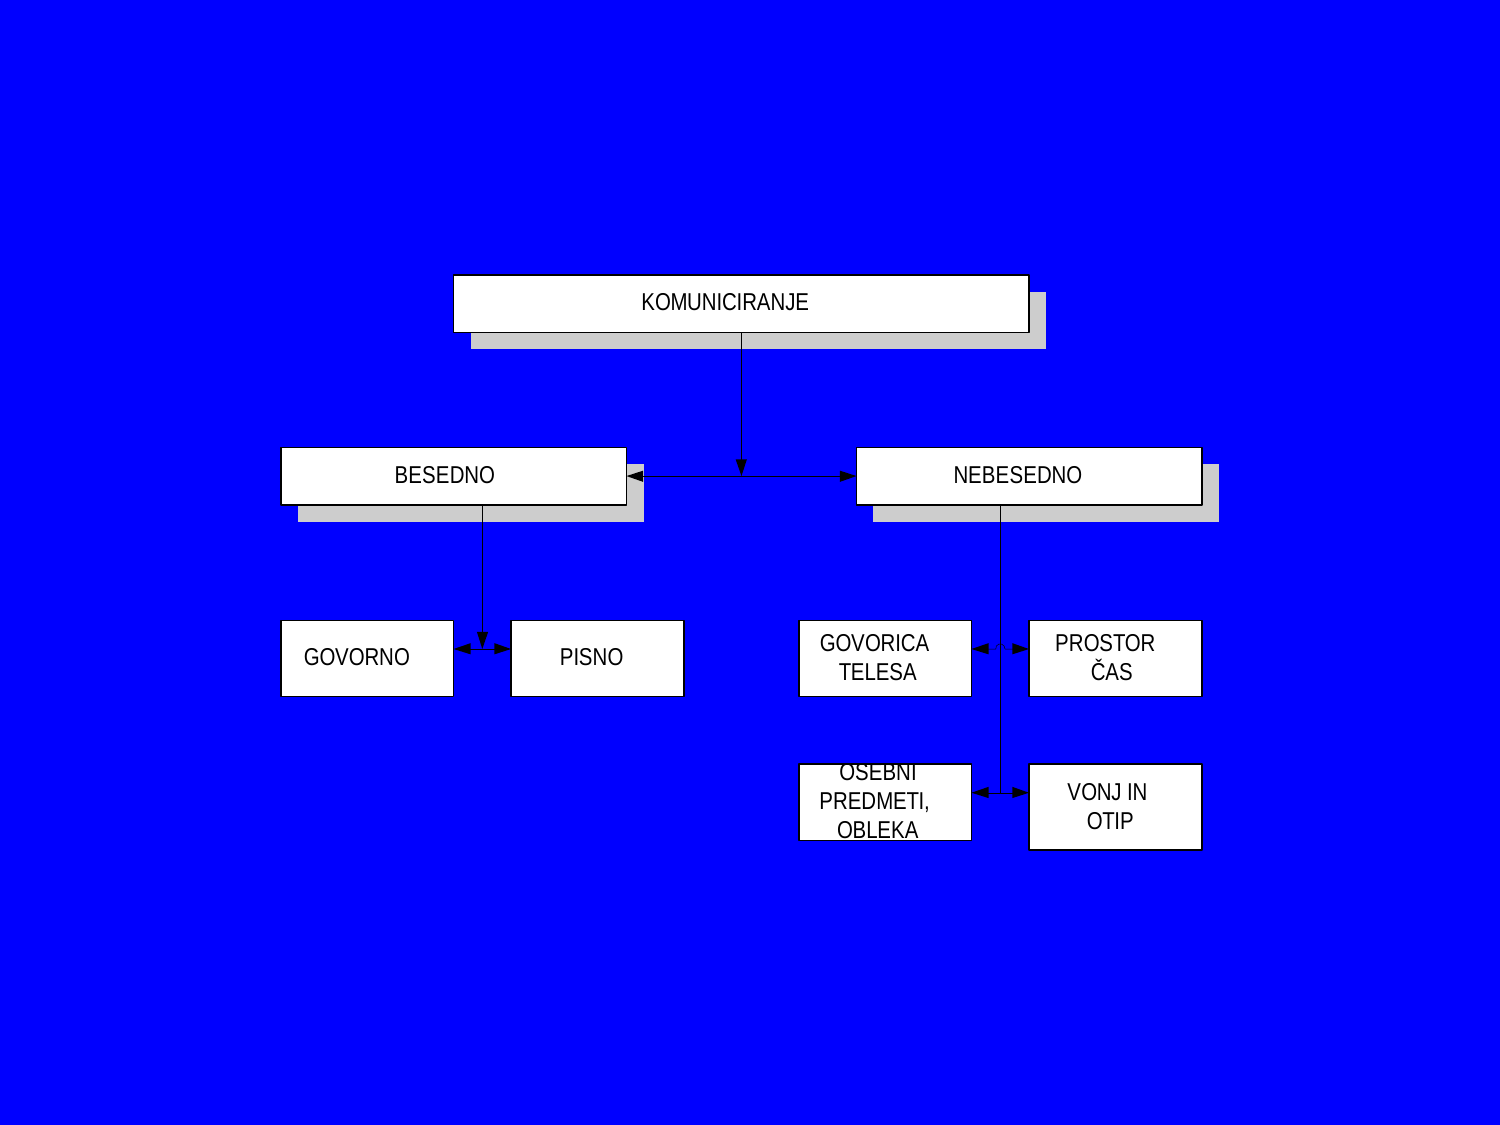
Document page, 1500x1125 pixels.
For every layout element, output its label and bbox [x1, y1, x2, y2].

chart [278, 271, 1222, 854]
